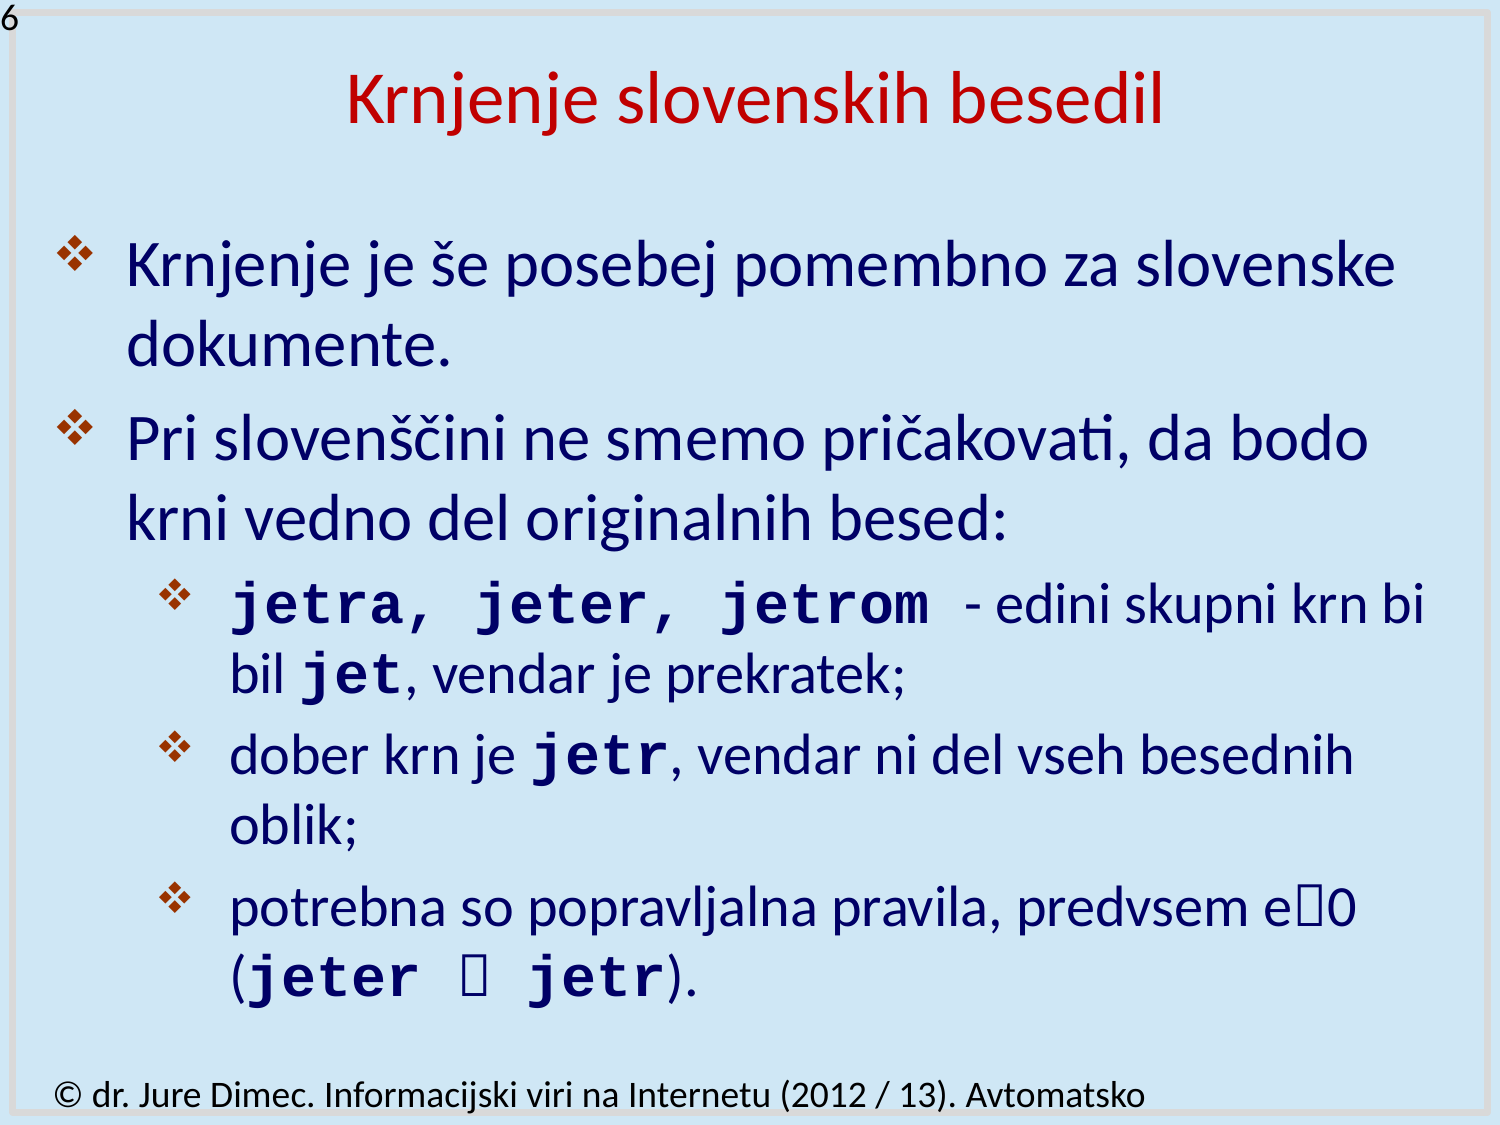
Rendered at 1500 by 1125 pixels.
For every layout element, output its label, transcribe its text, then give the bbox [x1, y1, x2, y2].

footer © dr. Jure Dimec. Informacijski viri na Internetu (2012 / 13). Avtomatsko indeksiranje 2. [37, 1062, 1288, 1103]
list Krnjenje je še posebej pomembno za slovenske dokumente. Pri slovenščini ne smemo pričakovati, da bodo krni vedno del originalnih besed: jetra, jeter, jetrom - edini skupni krn bi bil jet, vendar je prekratek; dober krn je jetr, vendar ni del vseh besednih oblik; potrebna so popravljalna pravila, predvsem e0 (jeter  jetr). [37, 212, 1475, 1050]
title Krnjenje slovenskih besedil [37, 37, 1475, 150]
